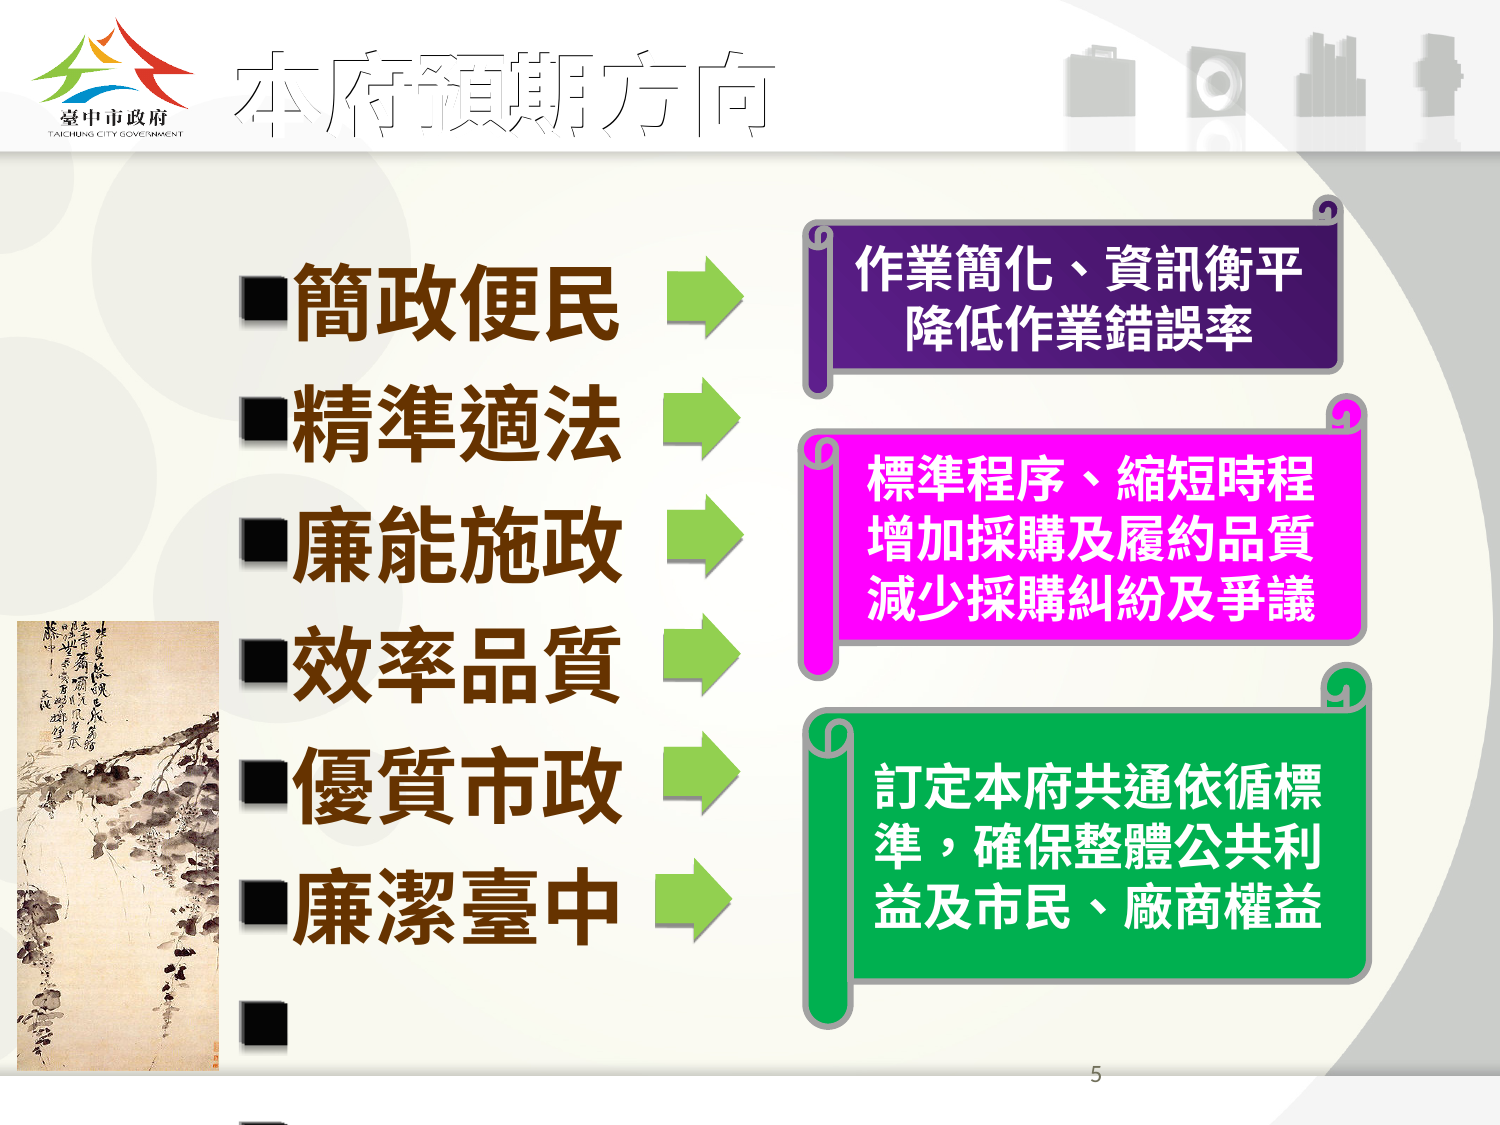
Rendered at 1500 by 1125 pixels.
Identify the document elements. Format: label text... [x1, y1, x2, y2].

text_box [667, 493, 745, 576]
picture [28, 6, 197, 147]
text_box [655, 857, 733, 940]
text_box [667, 255, 745, 337]
text_box [663, 612, 741, 695]
text_box 簡政便民 精準適法 廉能施政 效率品質 優質市政 廉潔臺中 [218, 243, 762, 1041]
text_box 作業簡化、資訊衡平降低作業錯誤率 [805, 197, 1341, 397]
text_box [663, 730, 741, 813]
text_box 標準程序、縮短時程增加採購及履約品質 減少採購糾紛及爭議 [800, 396, 1365, 679]
text_box [663, 376, 741, 459]
title 本府預期方向 [218, 0, 801, 188]
picture [17, 621, 219, 1071]
text_box 訂定本府共通依循標準，確保整體公共利益及市民、廠商權益 [805, 665, 1370, 1027]
text_box [1074, 1042, 1426, 1103]
